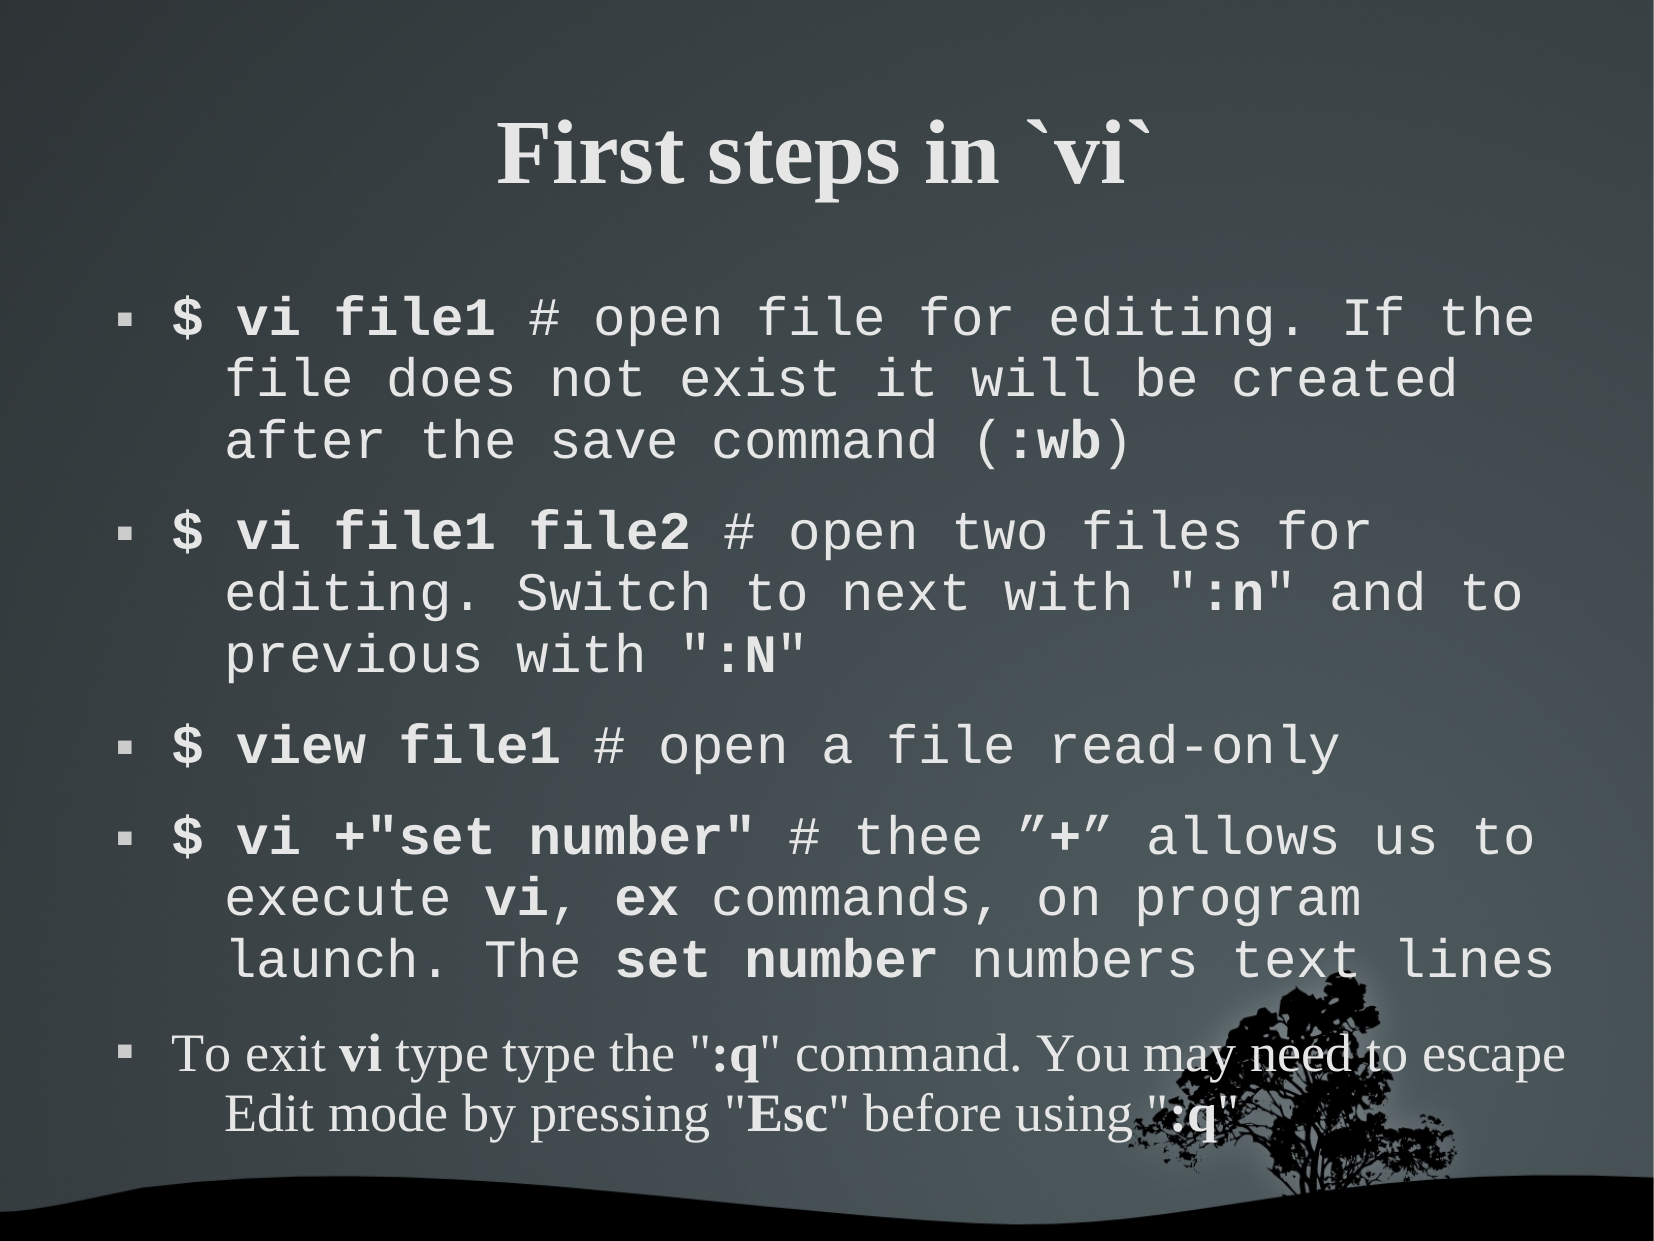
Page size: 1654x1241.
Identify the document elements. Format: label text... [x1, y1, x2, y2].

list $ vi file1 # open file for editing. If the file does not exist it will be created after the save command (:wb) $ vi file1 file2 # open two files for editing. Switch to next with ":n" and to previous with ":N" $ view file1 # open a file read-only $ vi +"set number" # thee ”+” allows us to execute vi, ex commands, on program launch. The set number numbers text lines To exit vi type type the ":q" command. You may need to escape Edit mode by pressing "Esc" before using ":q" [82, 290, 1571, 1144]
picture [0, 0, 1654, 1241]
title First steps in `vi` [82, 49, 1571, 257]
